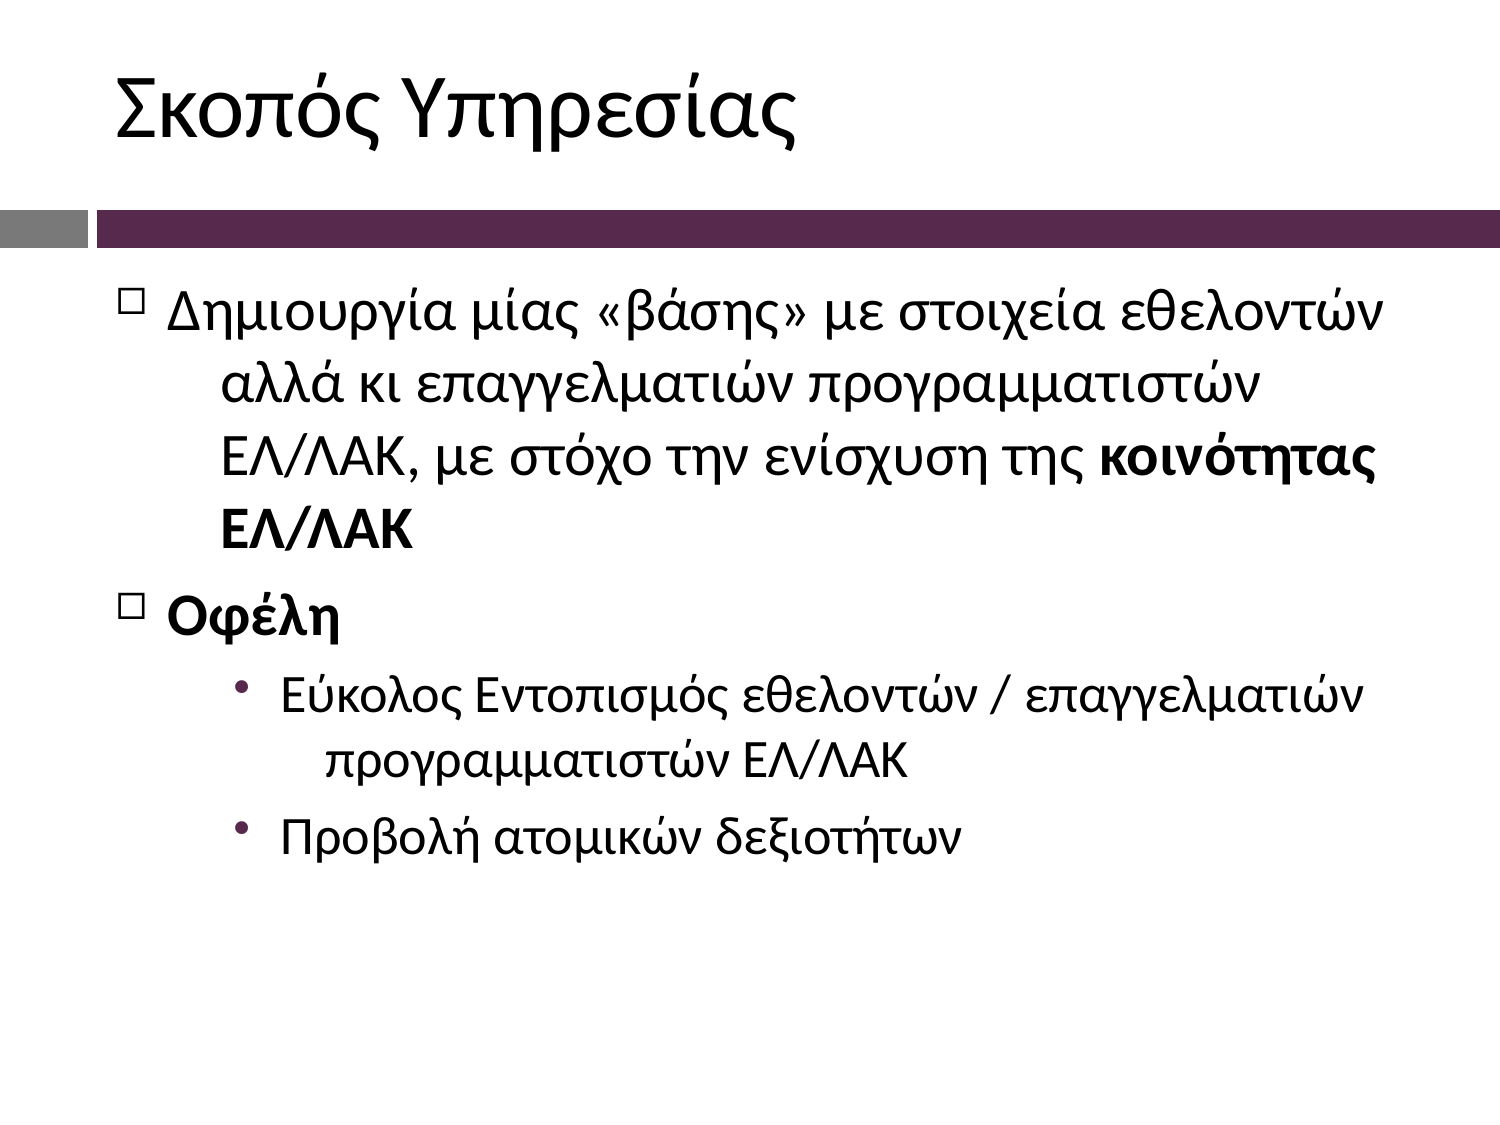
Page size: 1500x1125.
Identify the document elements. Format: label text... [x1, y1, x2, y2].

title Σκοπός Υπηρεσίας [100, 19, 1438, 182]
list Δημιουργία μίας «βάσης» με στοιχεία εθελοντών αλλά κι επαγγελματιών προγραμματιστών ΕΛ/ΛΑΚ, με στόχο την ενίσχυση της κοινότητας ΕΛ/ΛΑΚ Οφέλη Εύκολος Εντοπισμός εθελοντών / επαγγελματιών προγραμματιστών ΕΛ/ΛΑΚ Προβολή ατομικών δεξιοτήτων [100, 262, 1438, 1000]
